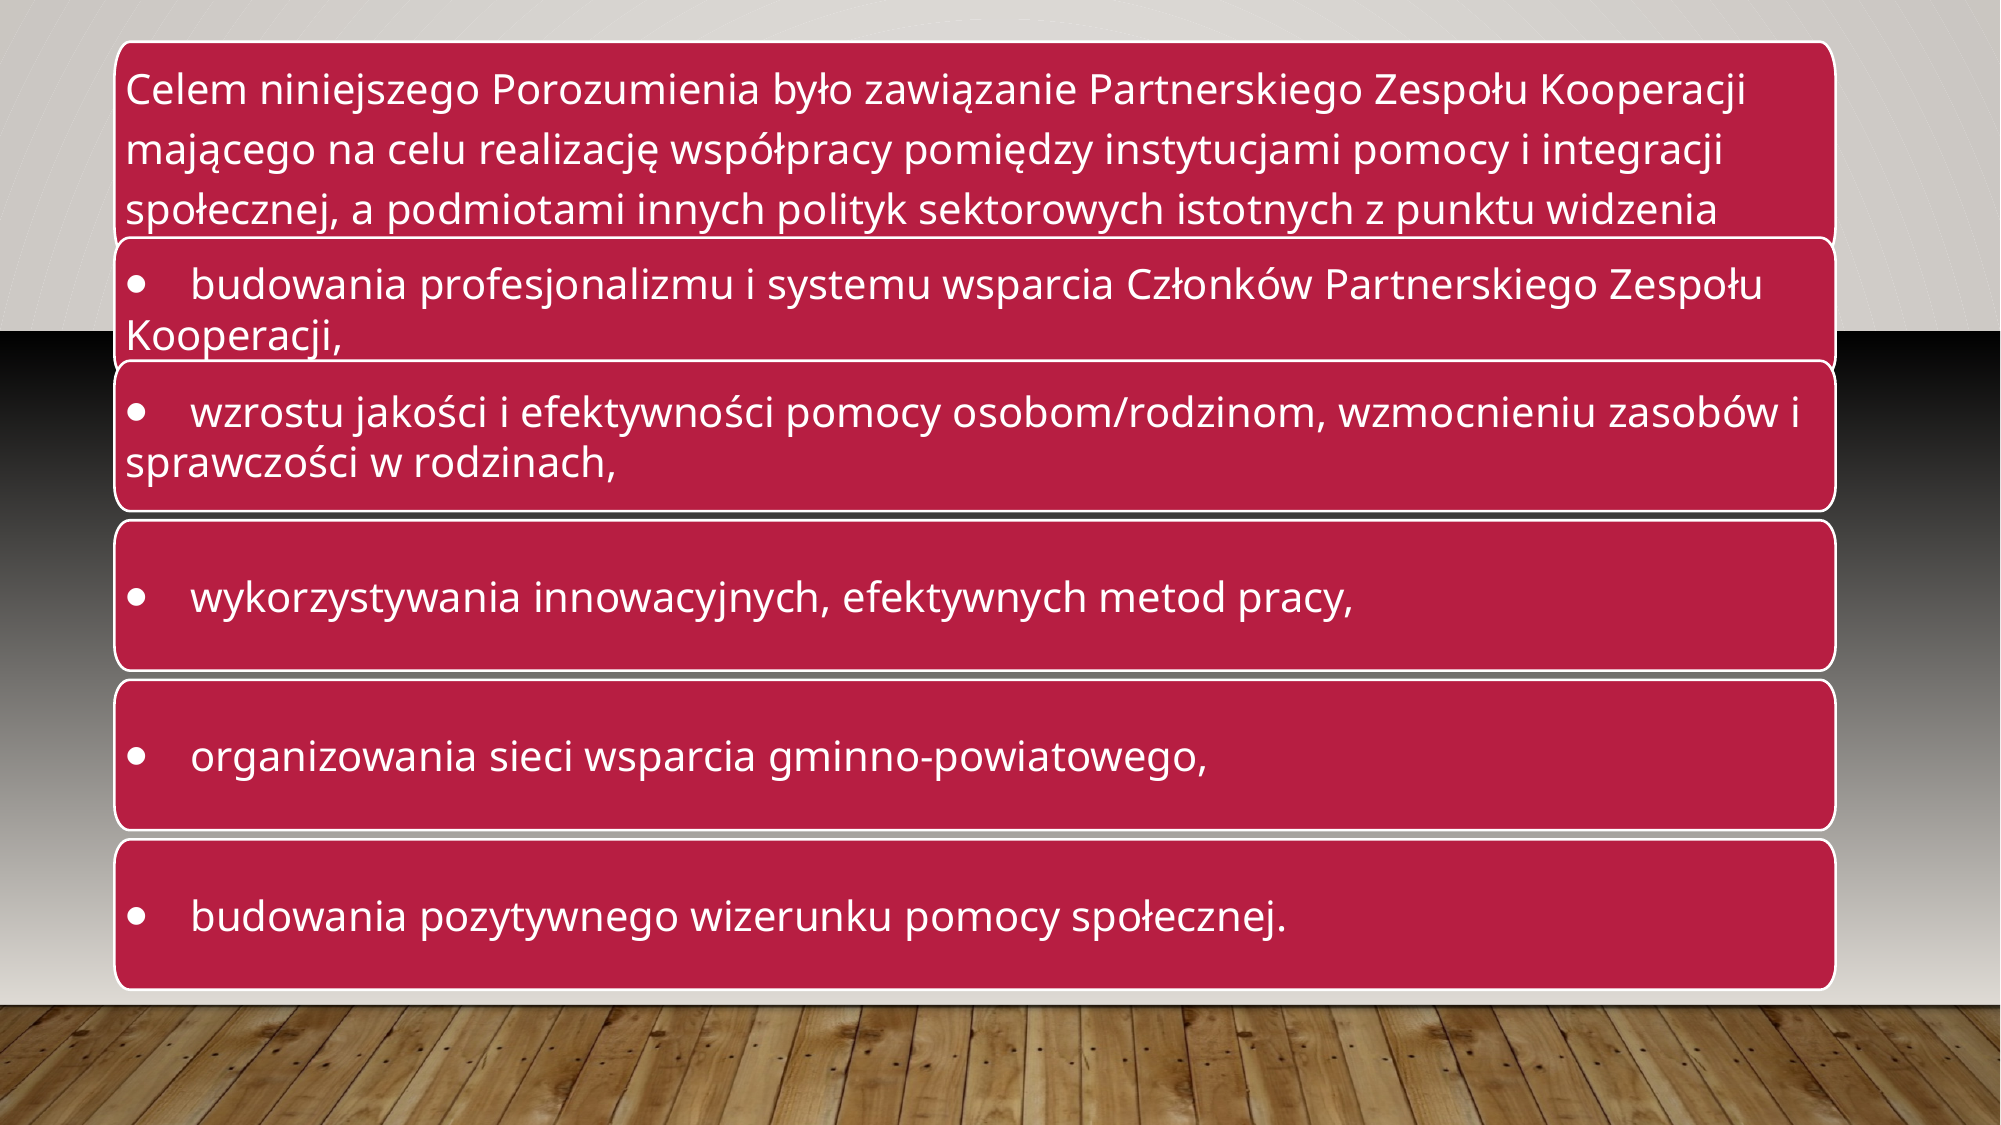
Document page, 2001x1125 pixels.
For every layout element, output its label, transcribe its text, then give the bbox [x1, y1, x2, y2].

text_box ⦁ budowania pozytywnego wizerunku pomocy społecznej. [114, 839, 1836, 990]
text_box ⦁ wykorzystywania innowacyjnych, efektywnych metod pracy, [114, 520, 1836, 671]
text_box Celem niniejszego Porozumienia było zawiązanie Partnerskiego Zespołu Kooperacji mającego na celu realizację współpracy pomiędzy instytucjami pomocy i integracji społecznej, a podmiotami innych polityk sektorowych istotnych z punktu widzenia włączenia społecznego i zwalczania ubóstwa w zakresie: [114, 41, 1836, 246]
text_box ⦁ budowania profesjonalizmu i systemu wsparcia Członków Partnerskiego Zespołu Kooperacji, [114, 237, 1836, 369]
text_box ⦁ wzrostu jakości i efektywności pomocy osobom/rodzinom, wzmocnieniu zasobów i sprawczości w rodzinach, [114, 360, 1836, 512]
text_box ⦁ organizowania sieci wsparcia gminno-powiatowego, [114, 679, 1836, 831]
